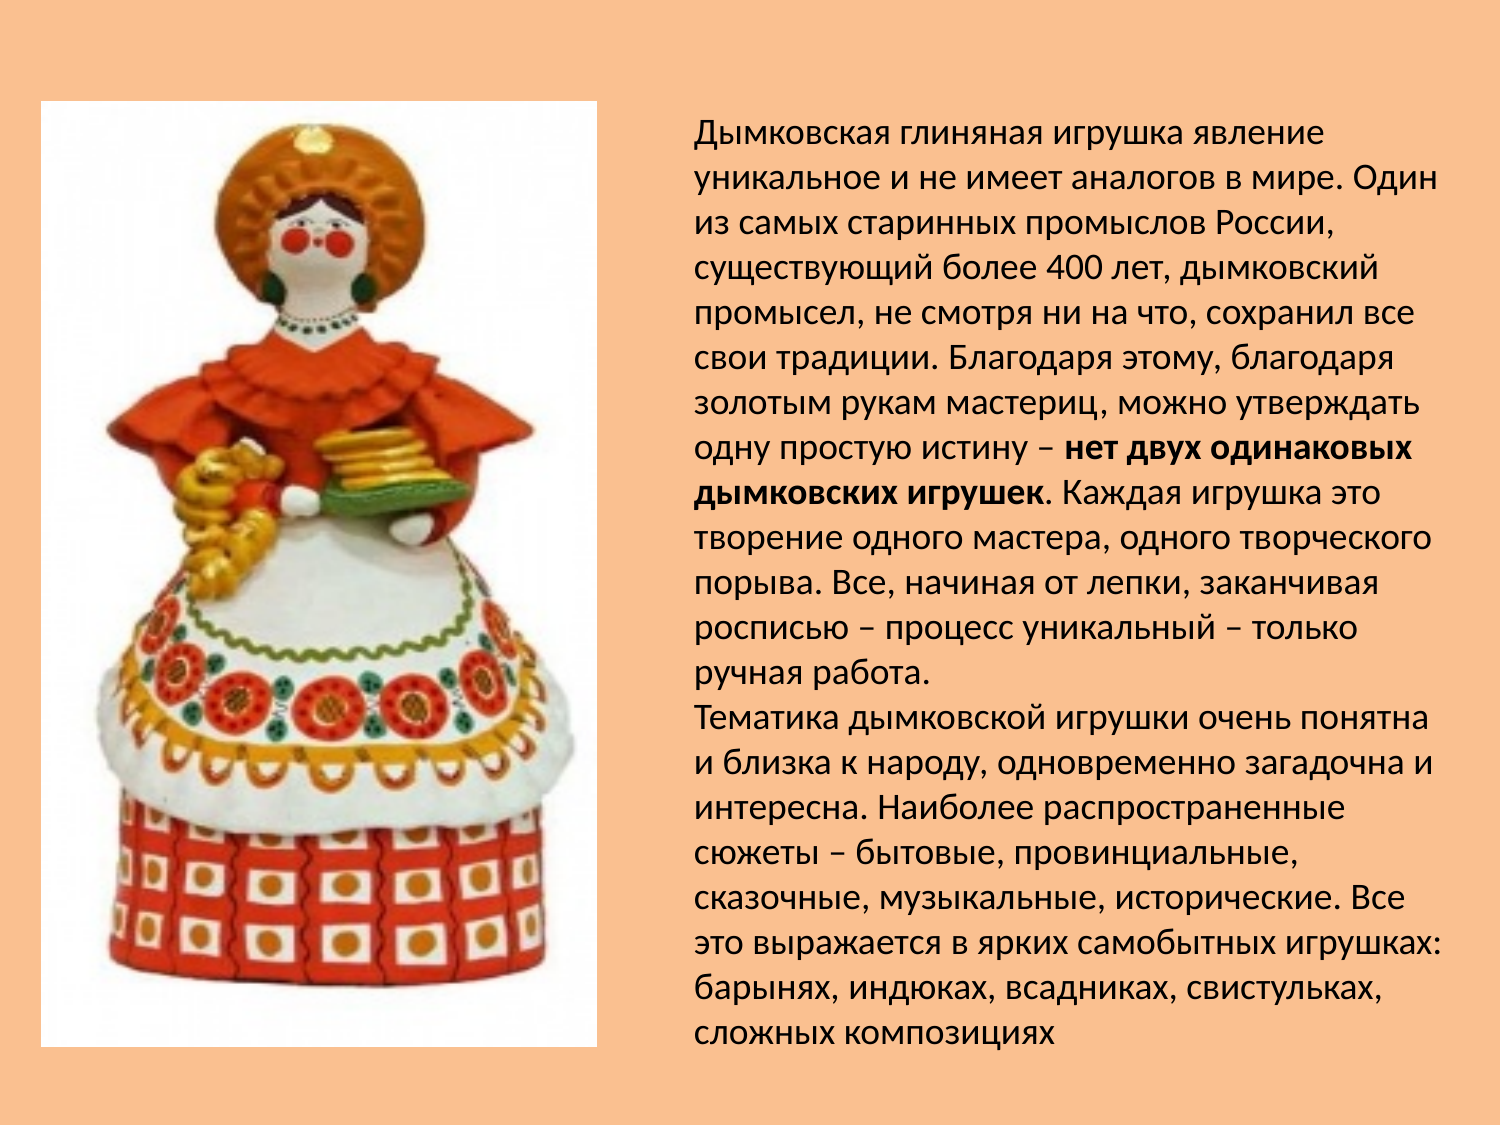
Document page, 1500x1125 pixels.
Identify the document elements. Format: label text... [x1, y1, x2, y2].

text_box Дымковская глиняная игрушка явление уникальное и не имеет аналогов в мире. Один из самых старинных промыслов России, существующий более 400 лет, дымковский промысел, не смотря ни на что, сохранил все свои традиции. Благодаря этому, благодаря золотым рукам мастериц, можно утверждать одну простую истину – нет двух одинаковых дымковских игрушек. Каждая игрушка это творение одного мастера, одного творческого порыва. Все, начиная от лепки, заканчивая росписью – процесс уникальный – только ручная работа. Тематика дымковской игрушки очень понятна и близка к народу, одновременно загадочна и интересна. Наиболее распространенные сюжеты – бытовые, провинциальные, сказочные, музыкальные, исторические. Все это выражается в ярких самобытных игрушках: барынях, индюках, всадниках, свистульках, сложных композициях [679, 54, 1471, 1060]
picture [41, 101, 597, 1047]
